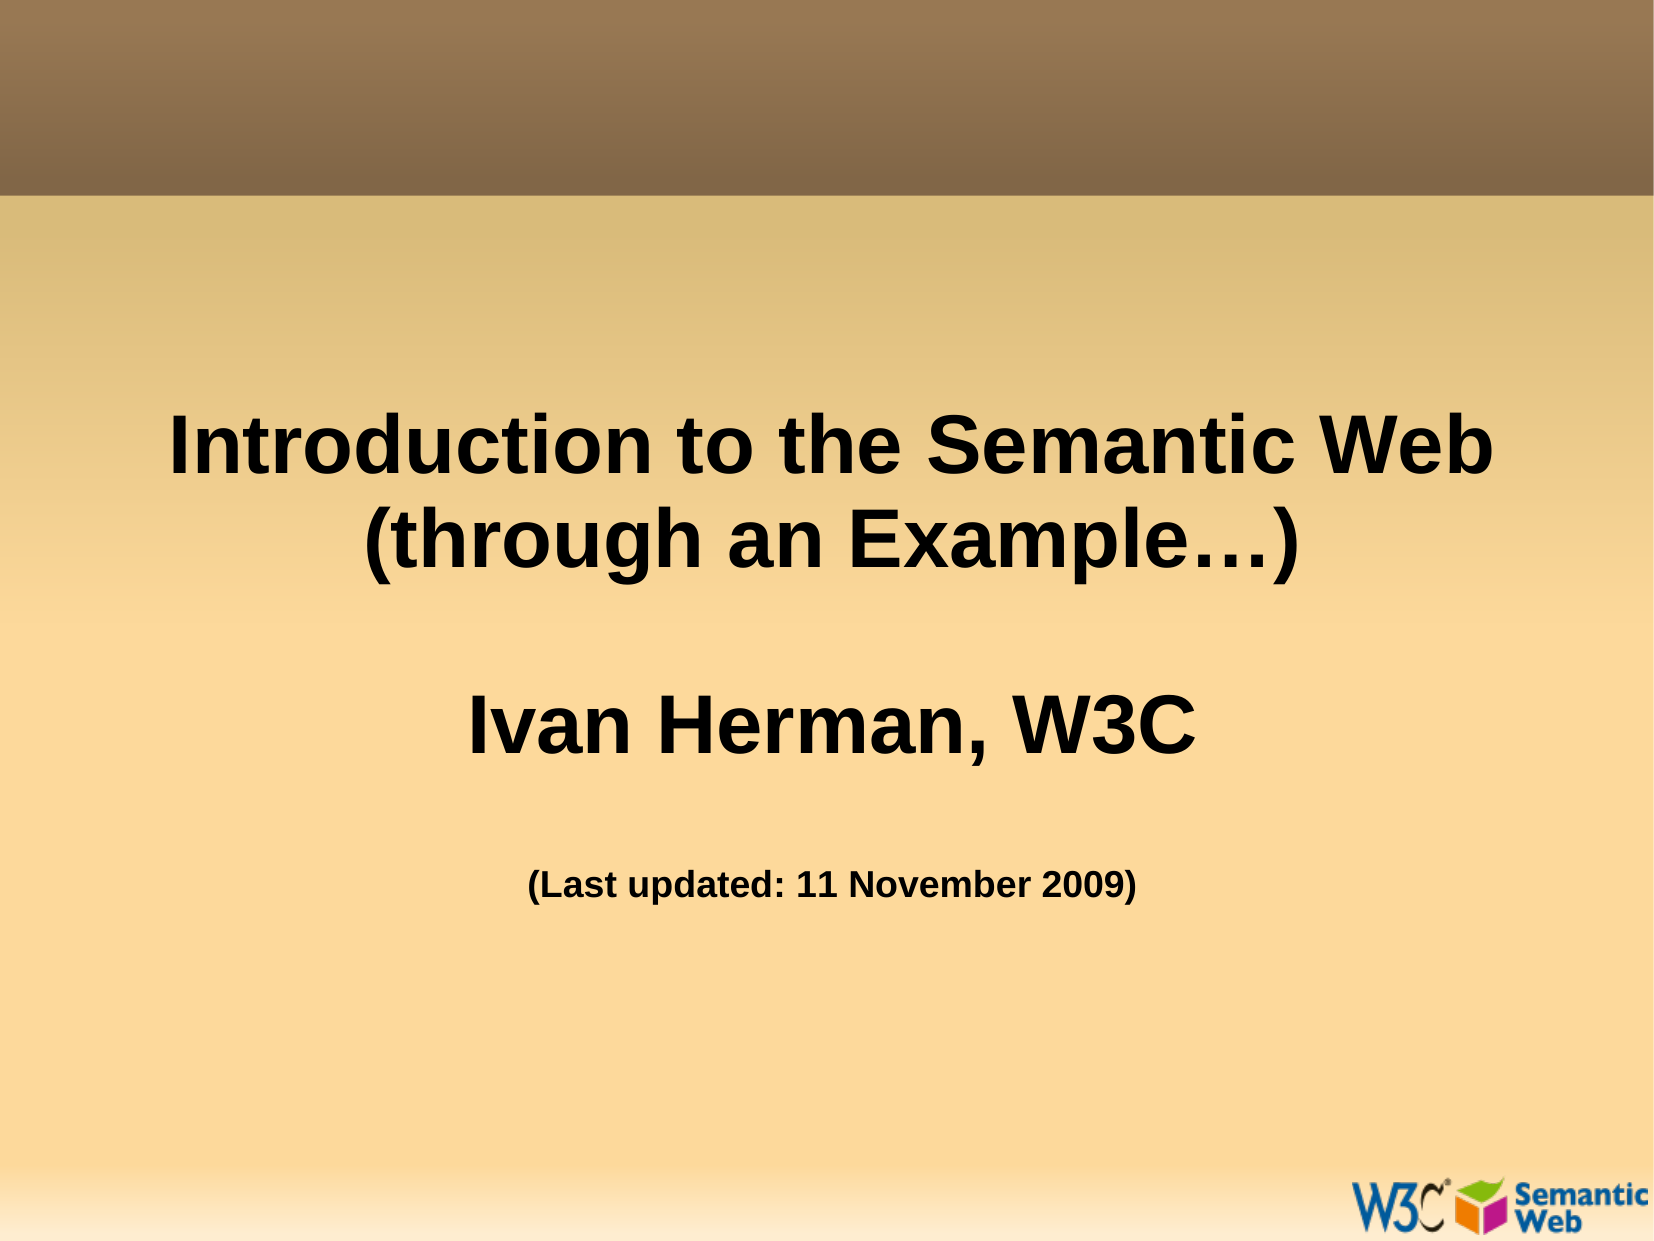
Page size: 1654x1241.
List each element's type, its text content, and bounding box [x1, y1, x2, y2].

title Introduction to the Semantic Web (through an Example…) Ivan Herman, W3C (Last updated: 11 November 2009) [99, 398, 1565, 907]
picture [0, 0, 1654, 1241]
